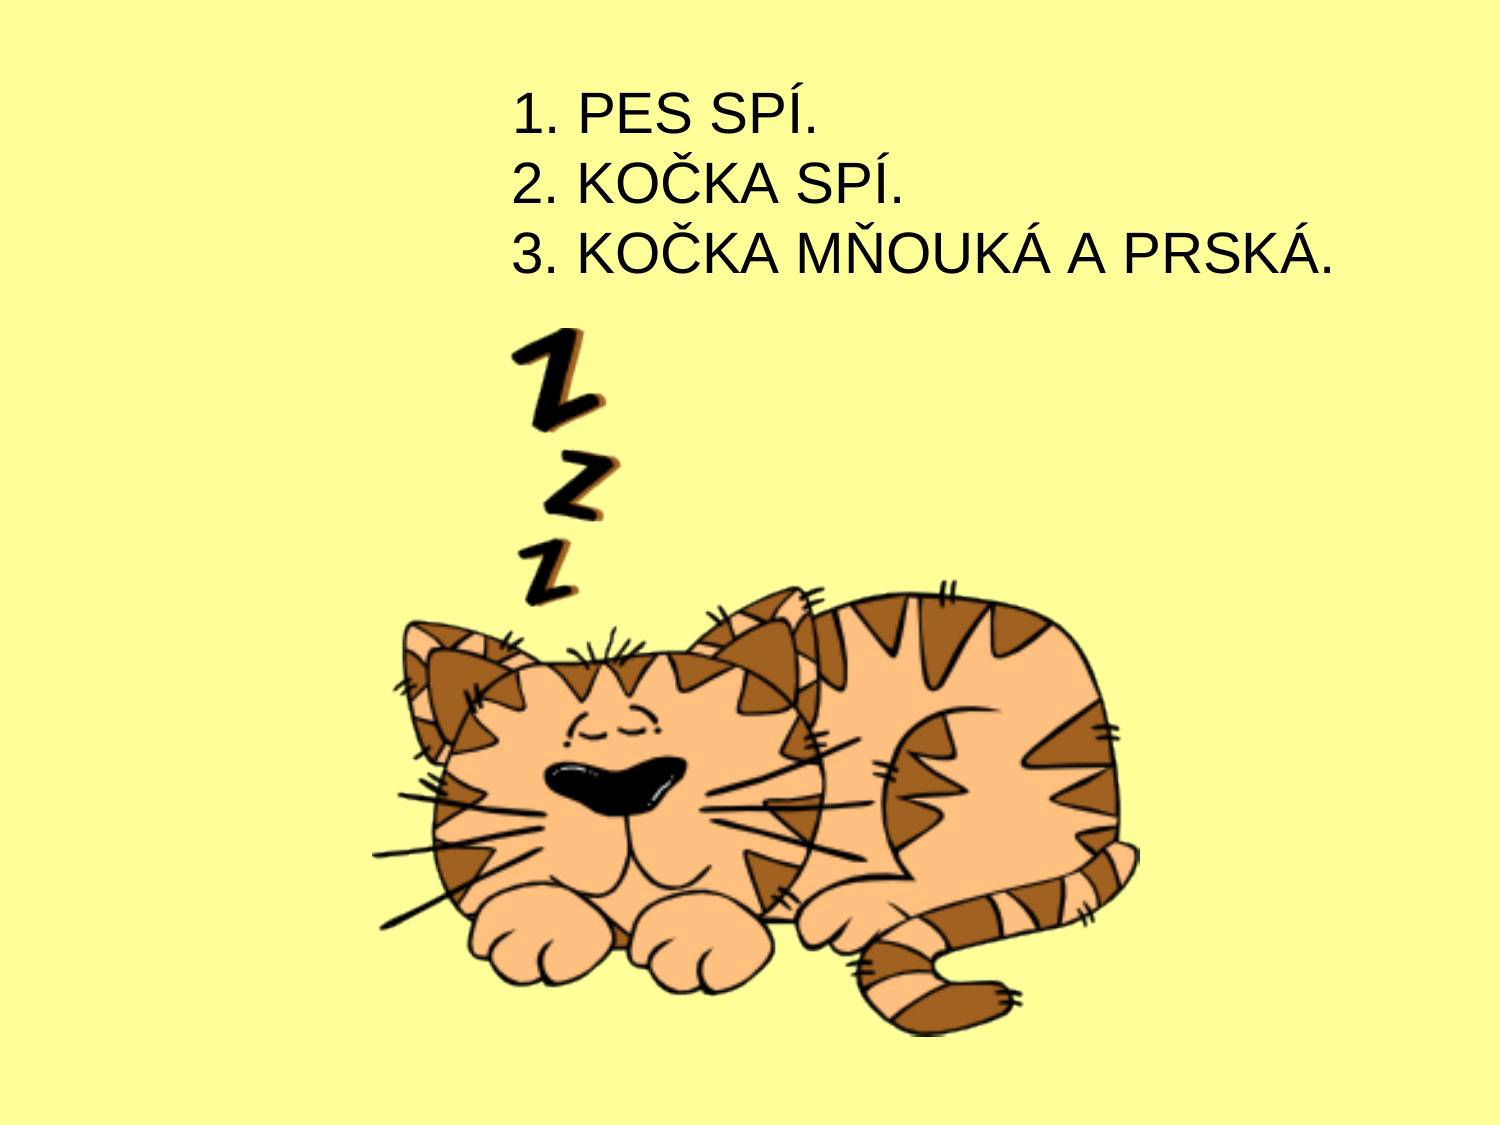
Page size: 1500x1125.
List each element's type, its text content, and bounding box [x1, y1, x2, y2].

title 1. PES SPÍ. 2. KOČKA SPÍ. 3. KOČKA MŇOUKÁ A PRSKÁ. [75, 45, 1426, 315]
picture [372, 328, 1140, 1038]
